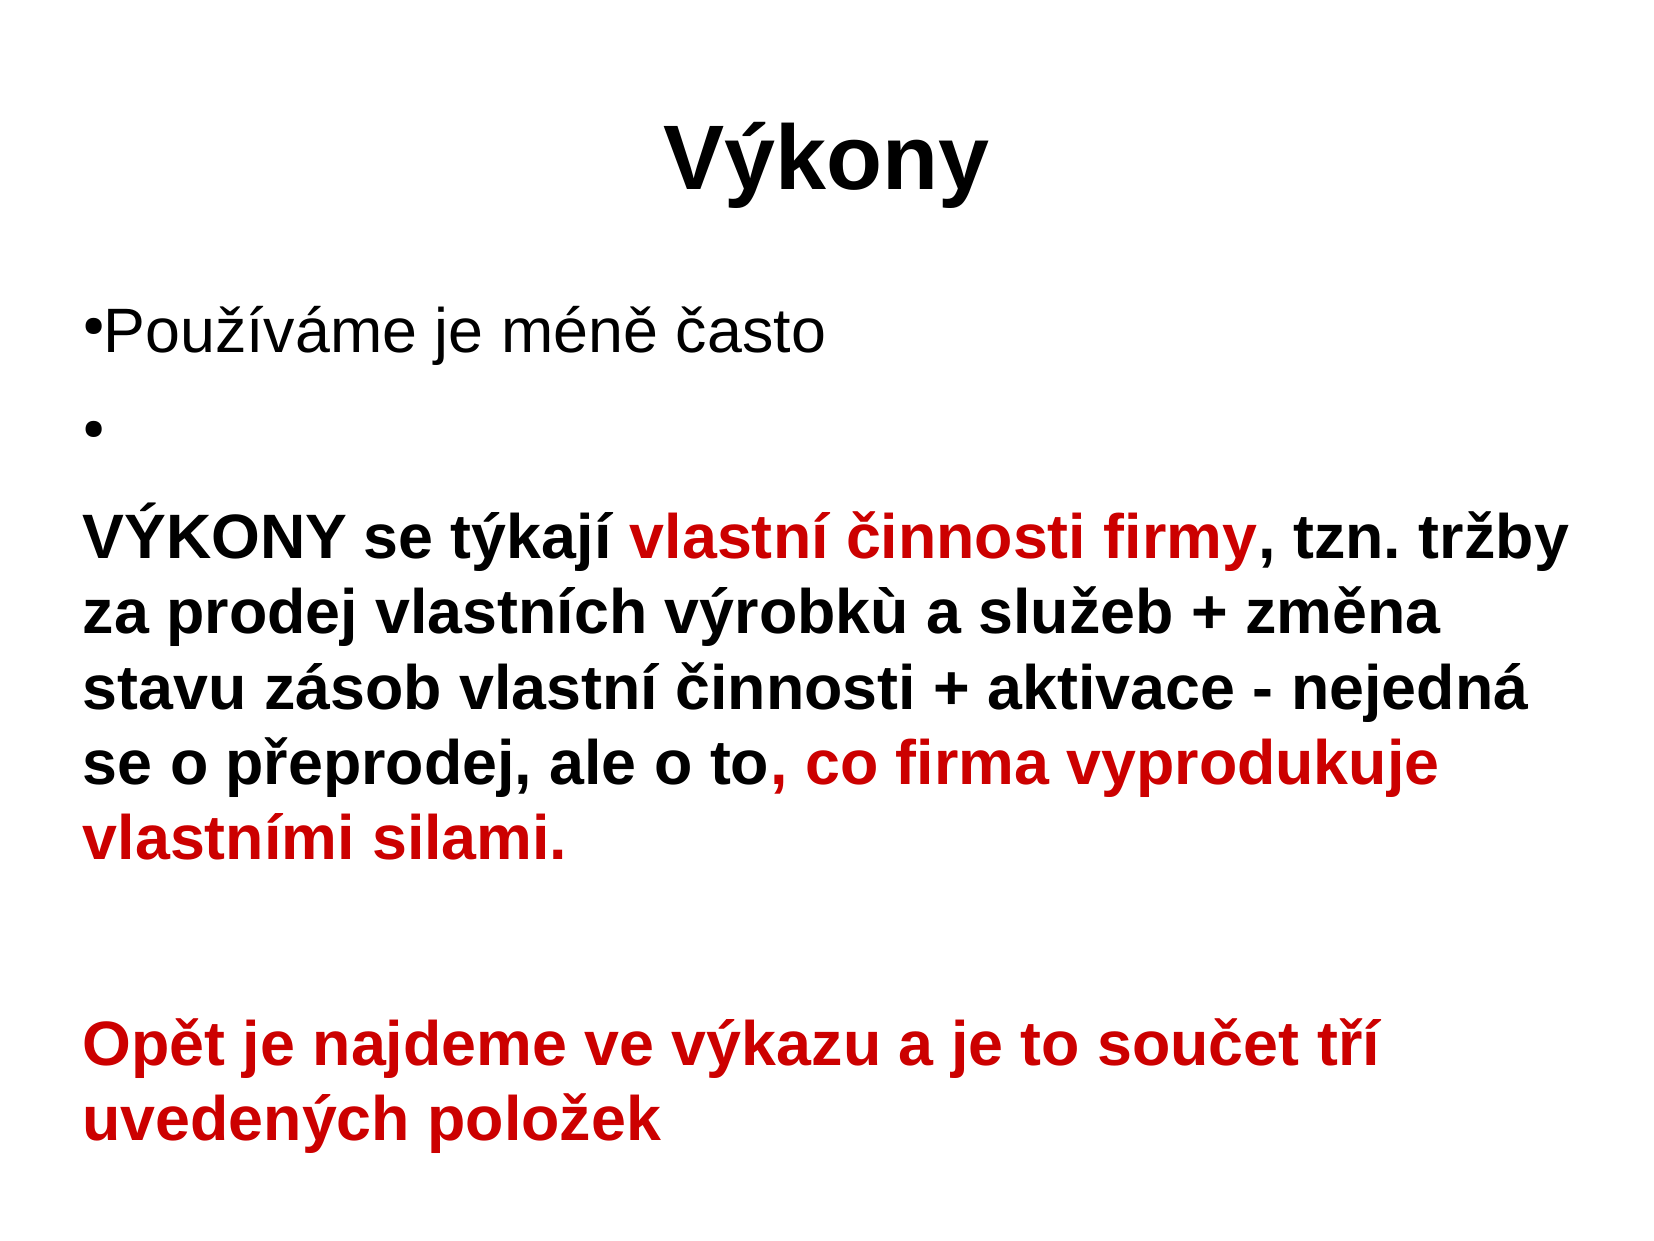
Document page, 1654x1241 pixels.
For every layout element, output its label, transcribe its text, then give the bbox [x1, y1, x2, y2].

title Výkony [82, 49, 1571, 257]
list Používáme je méně často VÝKONY se týkají vlastní činnosti firmy, tzn. tržby za prodej vlastních výrobkù a služeb + změna stavu zásob vlastní činnosti + aktivace - nejedná se o přeprodej, ale o to, co firma vyprodukuje vlastními silami. Opět je najdeme ve výkazu a je to součet tří uvedených položek [82, 290, 1571, 1231]
